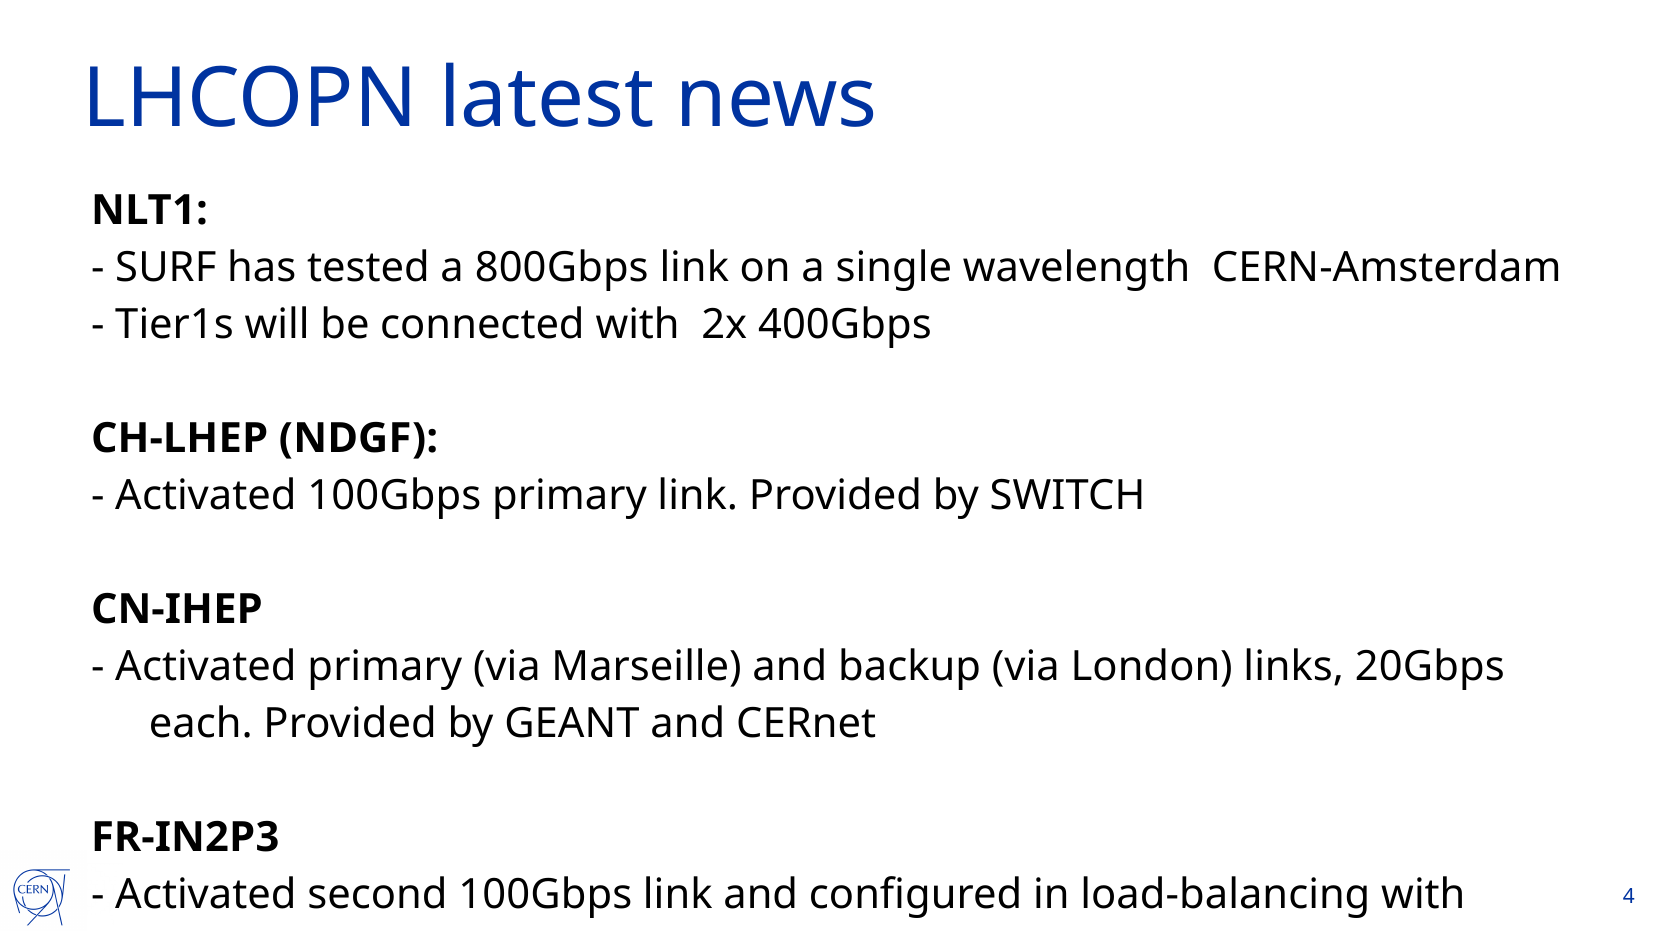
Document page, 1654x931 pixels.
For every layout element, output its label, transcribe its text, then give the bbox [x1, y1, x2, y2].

text_box NLT1: - SURF has tested a 800Gbps link on a single wavelength CERN-Amsterdam - Tier1s will be connected with 2x 400Gbps CH-LHEP (NDGF): - Activated 100Gbps primary link. Provided by SWITCH CN-IHEP - Activated primary (via Marseille) and backup (via London) links, 20Gbps each. Provided by GEANT and CERnet FR-IN2P3 - Activated second 100Gbps link and configured in load-balancing with existing one. Provided by RENATER. In time for DC24 [76, 172, 1619, 931]
title LHCOPN latest news [82, 37, 1571, 193]
picture [0, 850, 76, 931]
